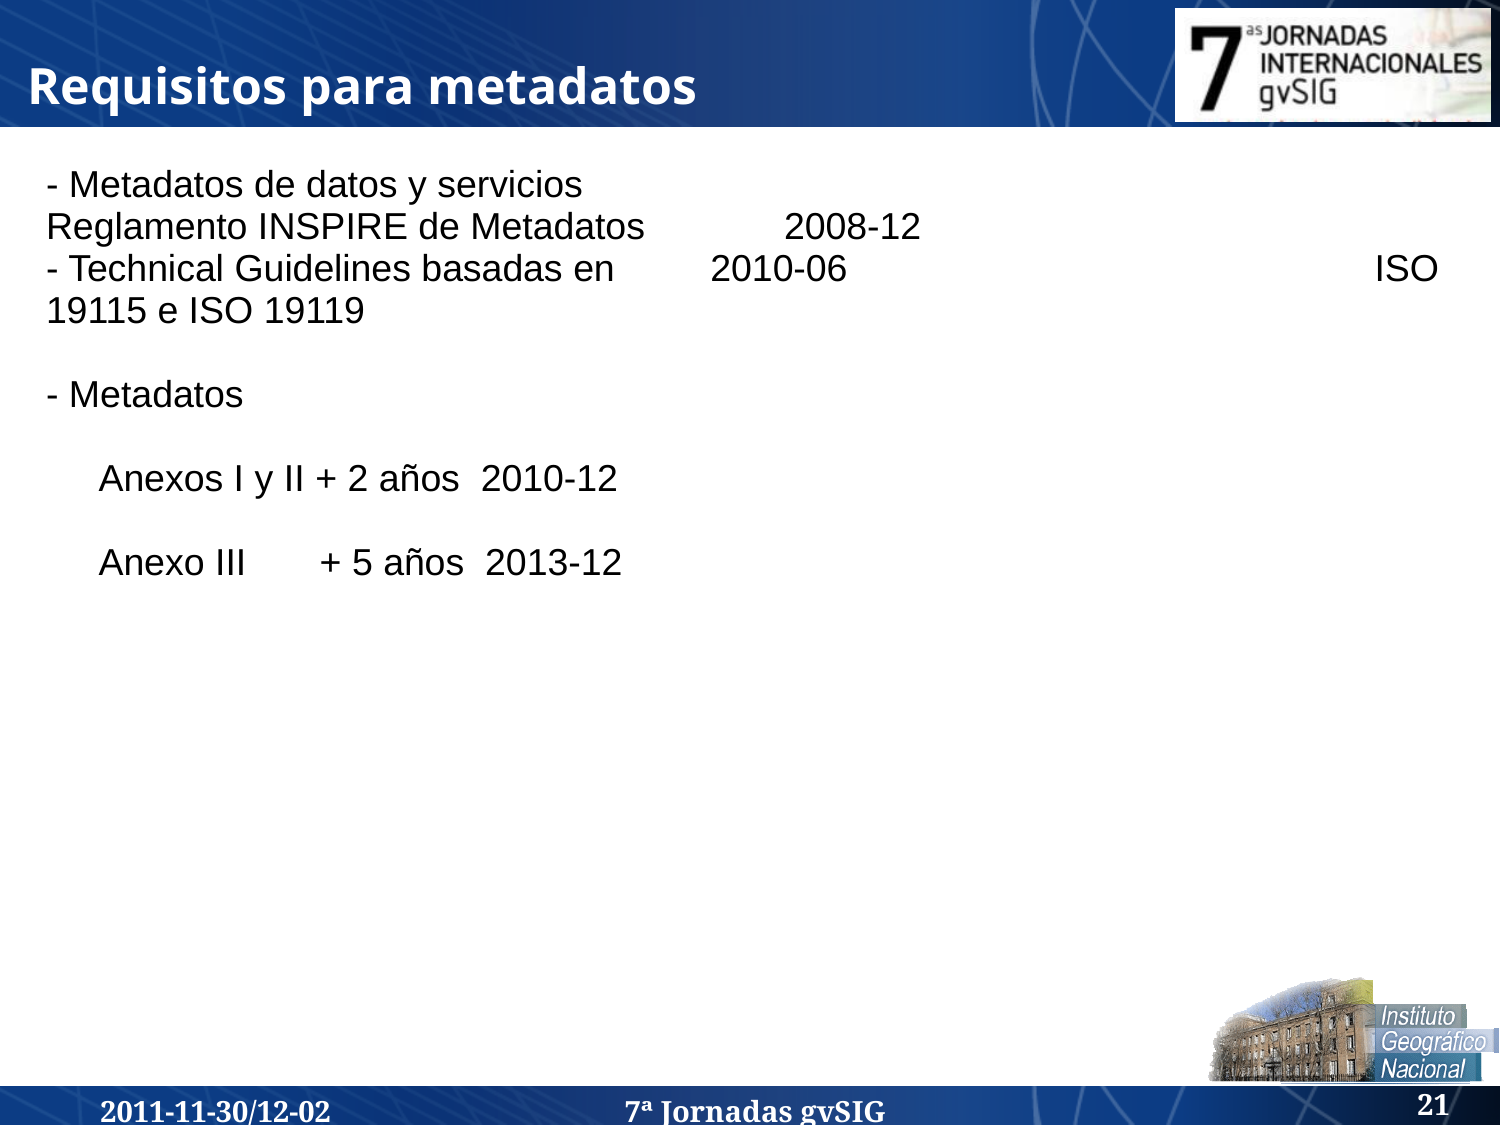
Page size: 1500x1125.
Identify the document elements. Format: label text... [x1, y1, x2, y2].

text_box Requisitos para metadatos [0, 43, 1275, 107]
picture [0, 968, 1500, 1125]
text_box - Metadatos de datos y servicios Reglamento INSPIRE de Metadatos 2008-12 - Technical Guidelines basadas en 2010-06 ISO 19115 e ISO 19119 - Metadatos Anexos I y II + 2 años 2010-12 Anexo III + 5 años 2013-12 [31, 156, 1465, 1093]
picture [0, 0, 1500, 127]
